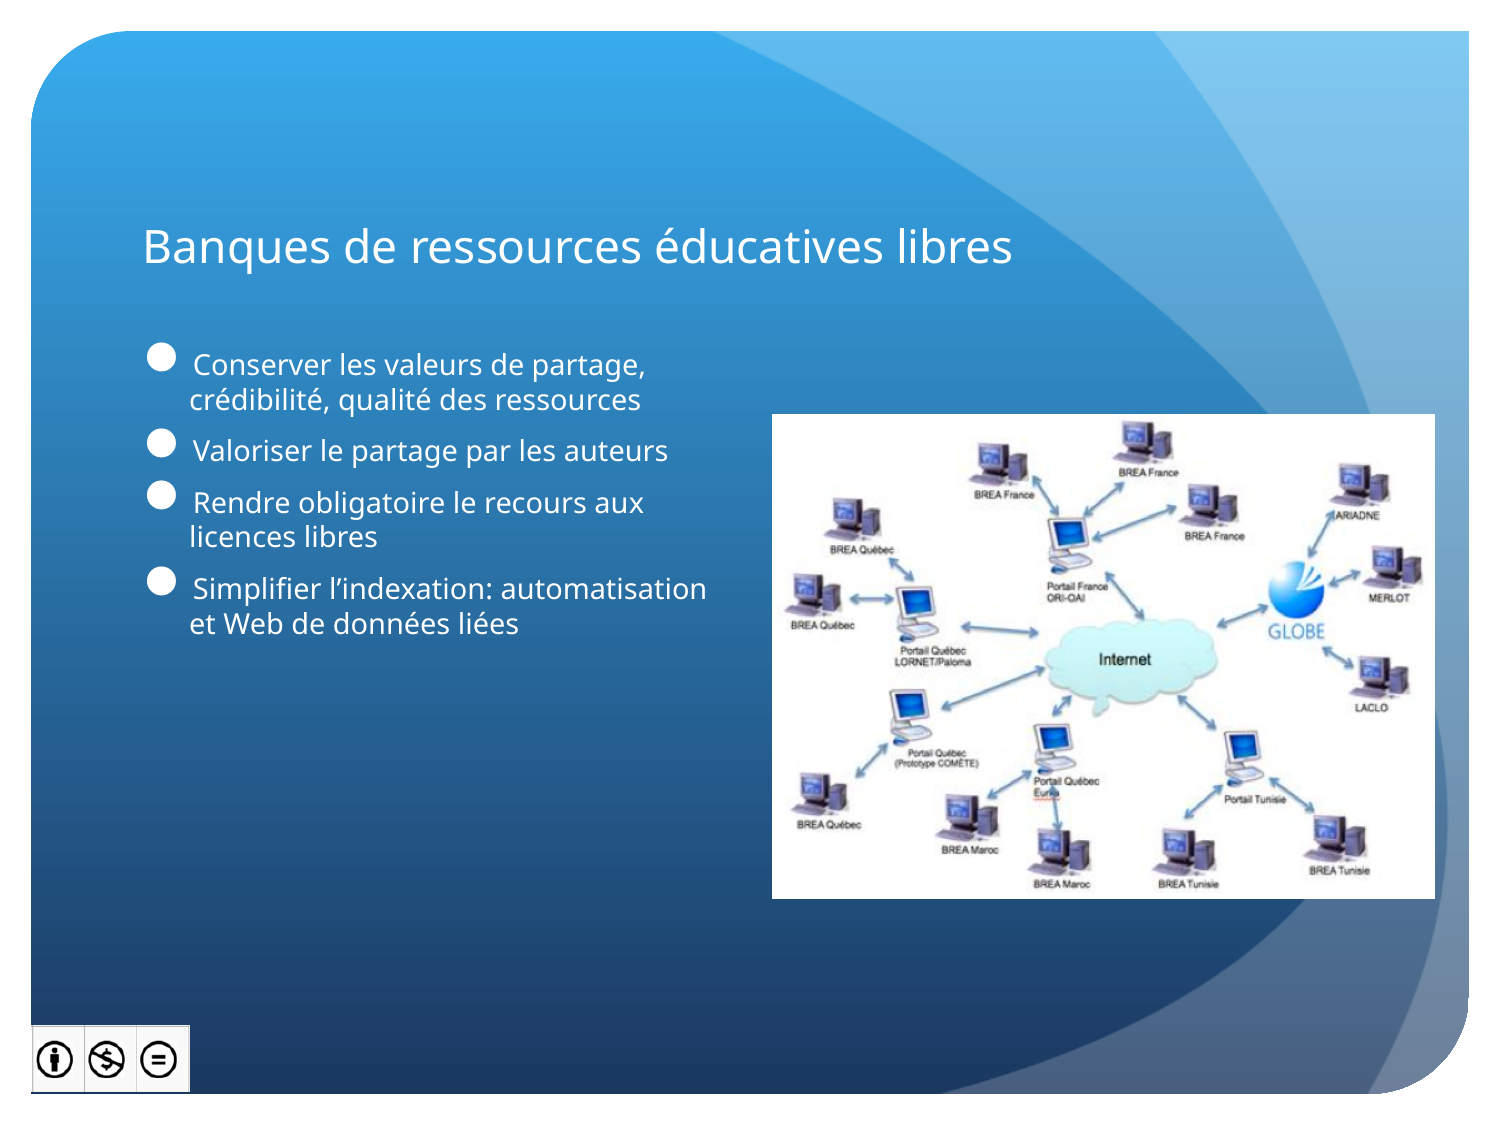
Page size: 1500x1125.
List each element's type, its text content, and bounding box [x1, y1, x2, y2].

list Conserver les valeurs de partage, crédibilité, qualité des ressources Valoriser le partage par les auteurs Rendre obligatoire le recours aux licences libres Simplifier l’indexation: automatisation et Web de données liées [127, 338, 753, 1014]
title Banques de ressources éducatives libres [127, 115, 1372, 288]
picture [24, 30, 1473, 1094]
